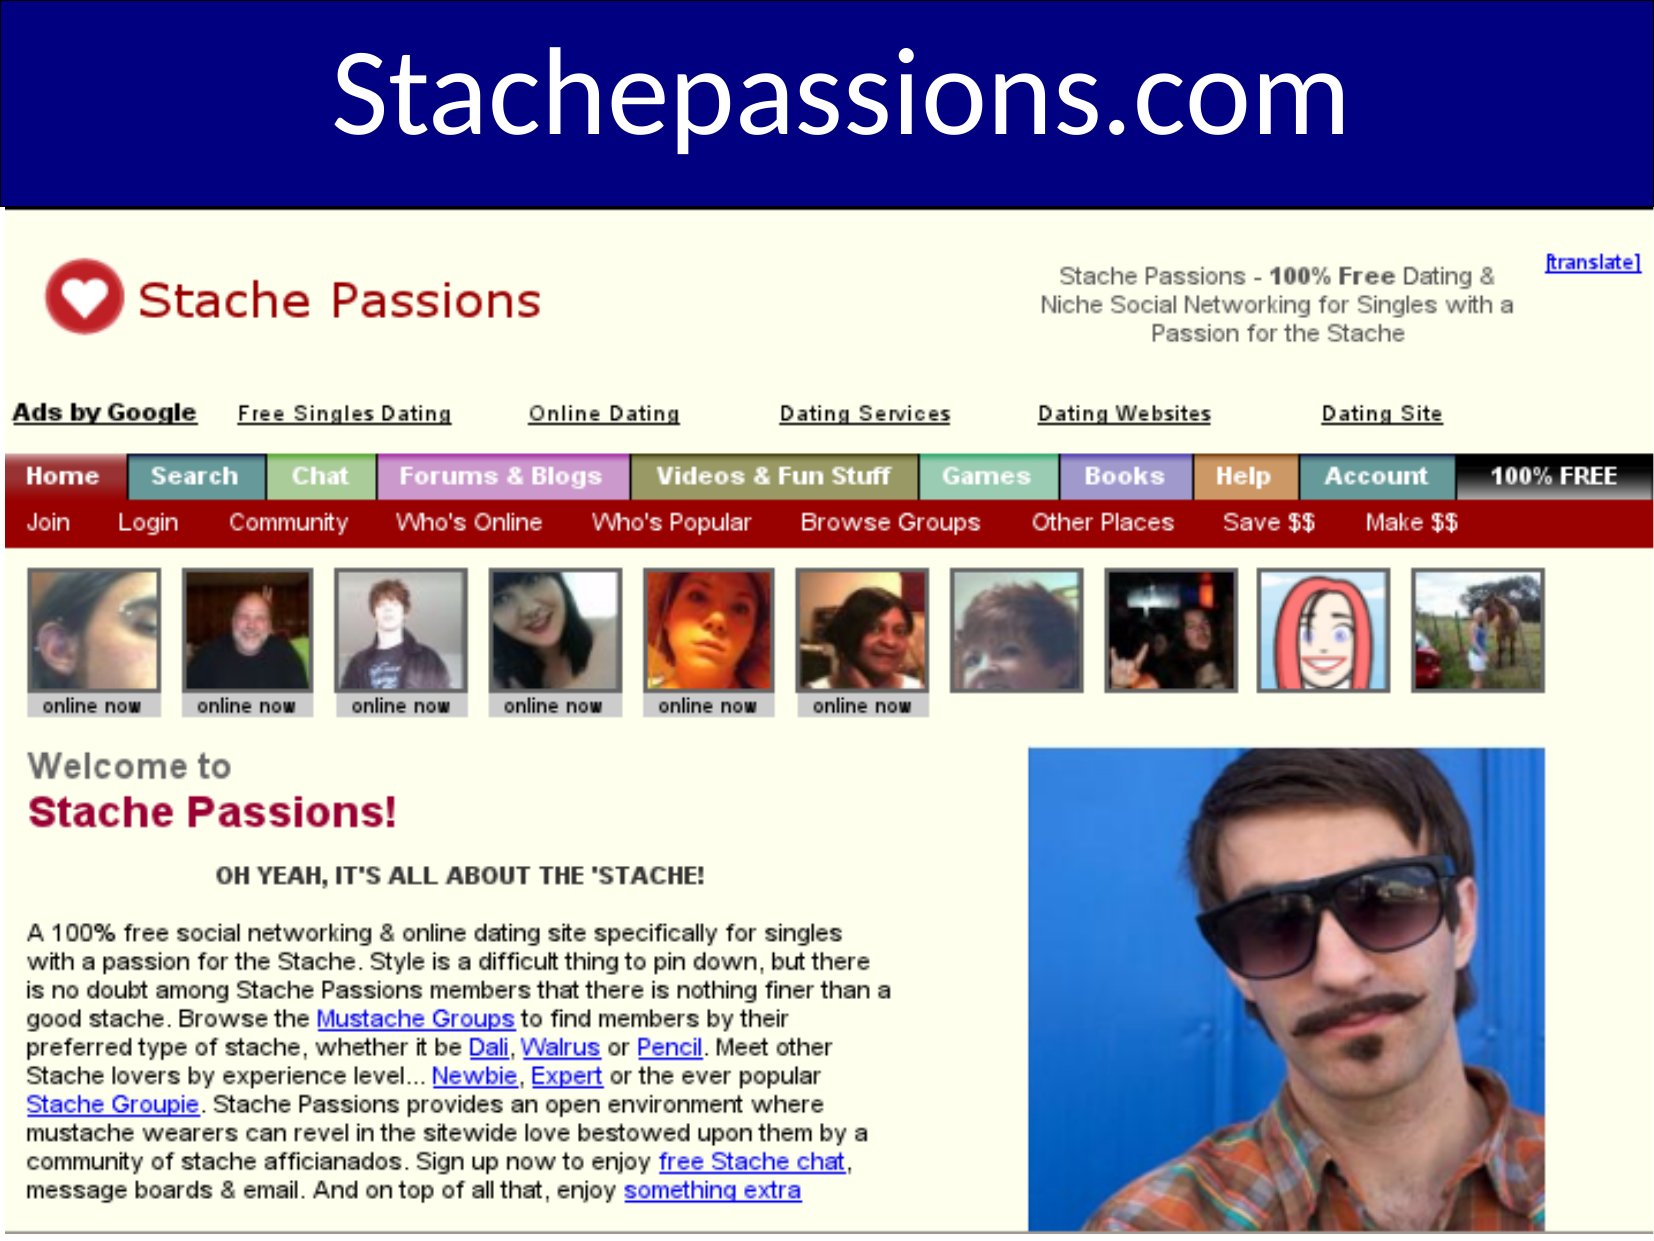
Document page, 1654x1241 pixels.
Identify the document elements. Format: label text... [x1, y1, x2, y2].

title Stachepassions.com [0, 0, 1654, 207]
picture [5, 206, 1654, 1234]
